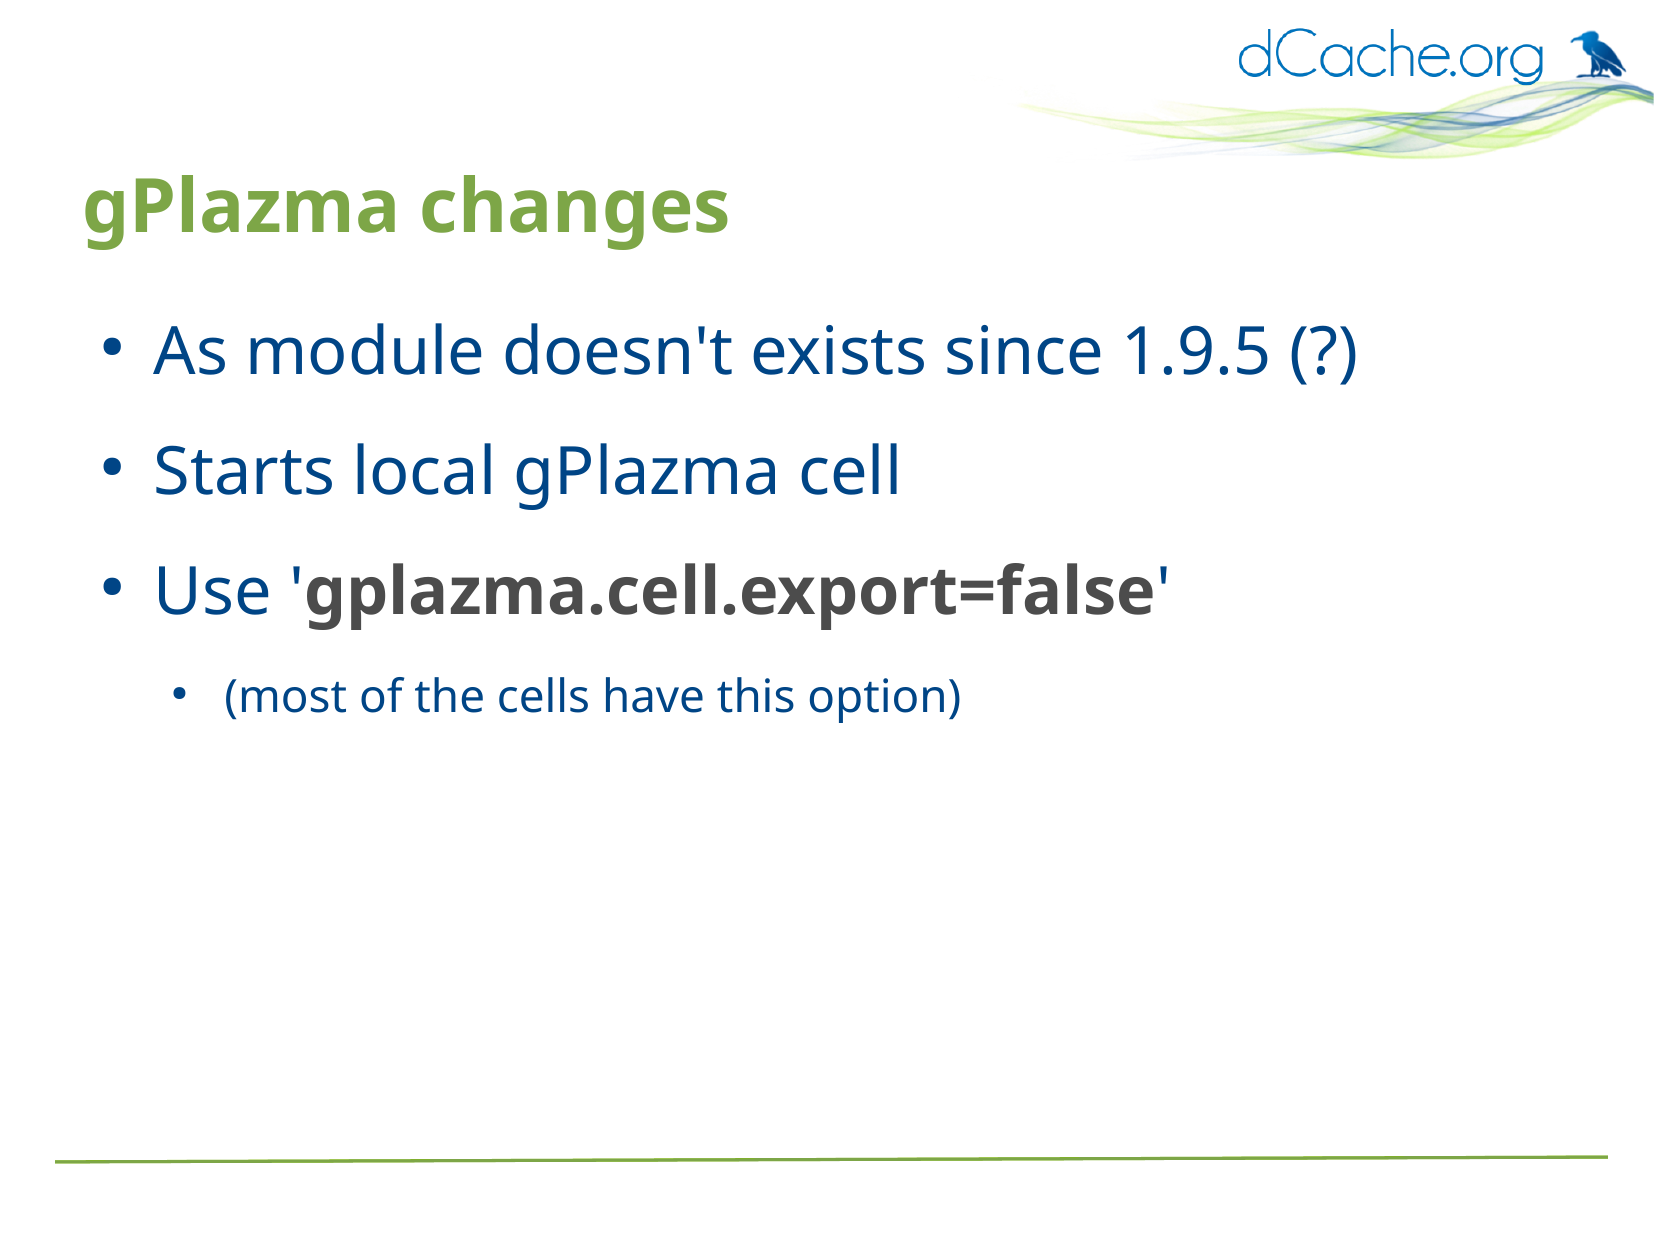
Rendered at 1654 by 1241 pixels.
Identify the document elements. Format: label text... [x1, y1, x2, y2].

picture [956, 16, 1654, 169]
list As module doesn't exists since 1.9.5 (?) Starts local gPlazma cell Use 'gplazma.cell.export=false' (most of the cells have this option) [82, 302, 1571, 1023]
title gPlazma changes [82, 155, 1605, 252]
